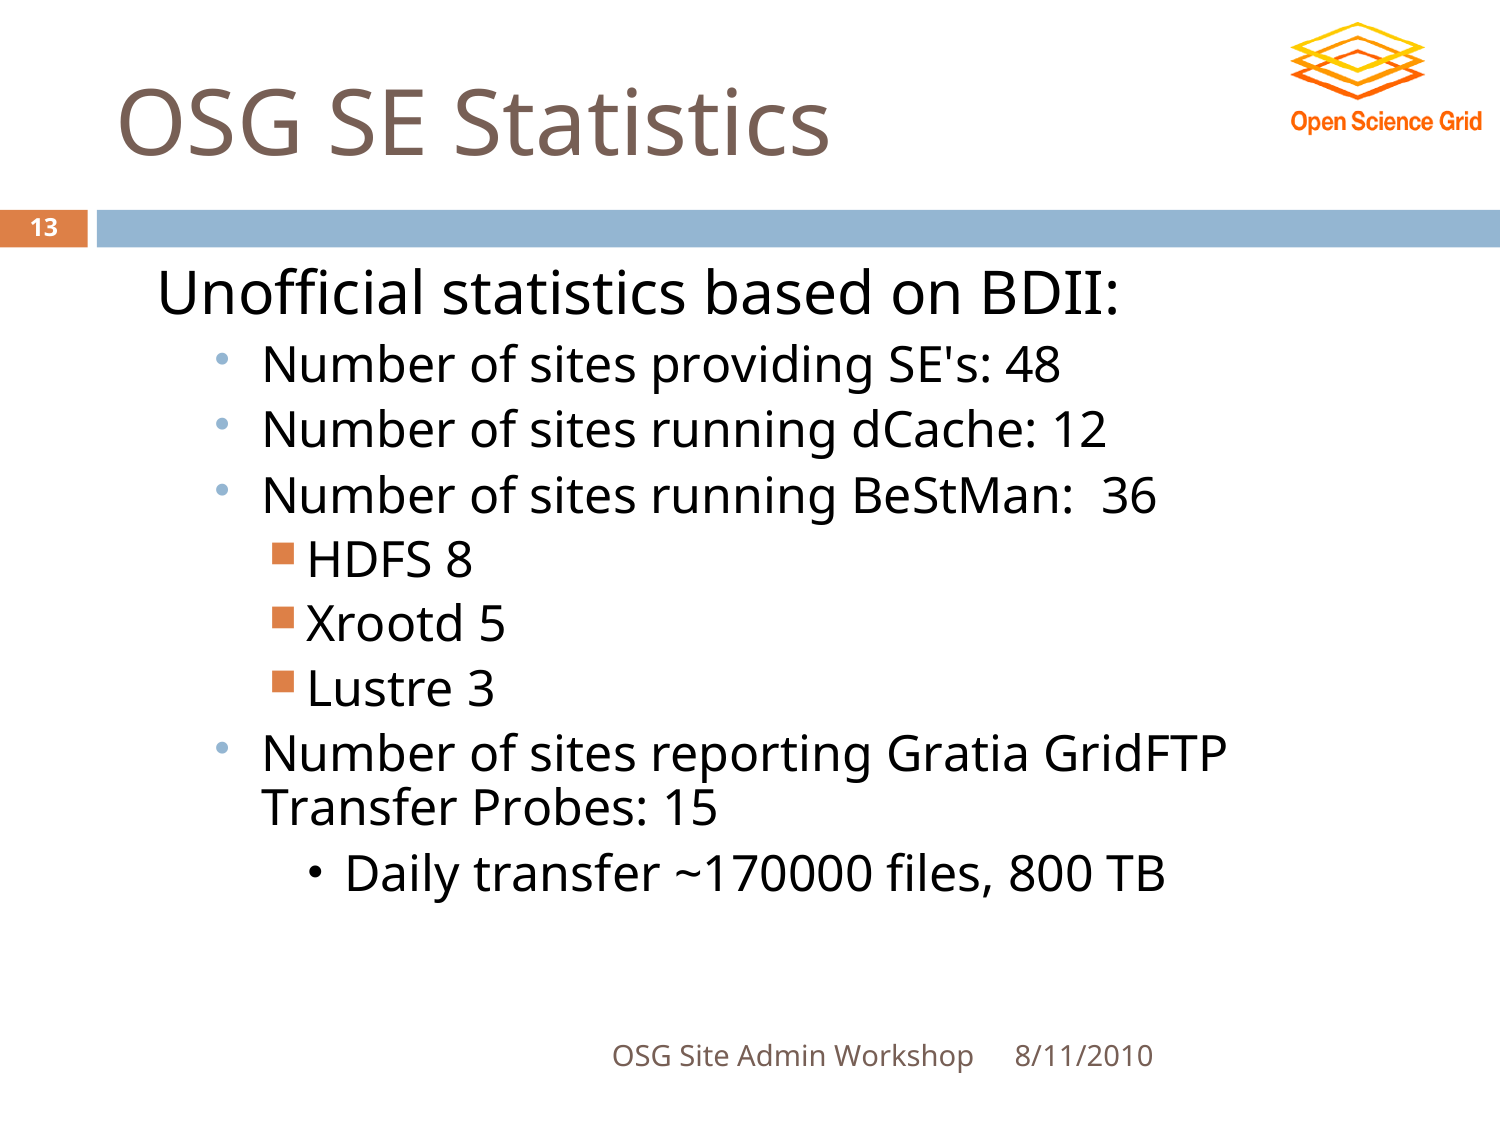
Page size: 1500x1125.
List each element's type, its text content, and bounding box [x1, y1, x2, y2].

text_box <number> [0, 208, 88, 249]
text_box OSG Site Admin Workshop [99, 1025, 990, 1085]
text_box OSG SE Statistics [100, 37, 1439, 201]
picture [1271, 0, 1500, 152]
text_box 8/11/2010 [999, 1025, 1438, 1085]
text_box Unofficial statistics based on BDII: Number of sites providing SE's: 48 Number of sites running dCache: 12 Number of sites running BeStMan: 36 HDFS 8 Xrootd 5 Lustre 3 Number of sites reporting Gratia GridFTP Transfer Probes: 15 Daily transfer ~170000 files, 800 TB [141, 254, 1351, 1125]
